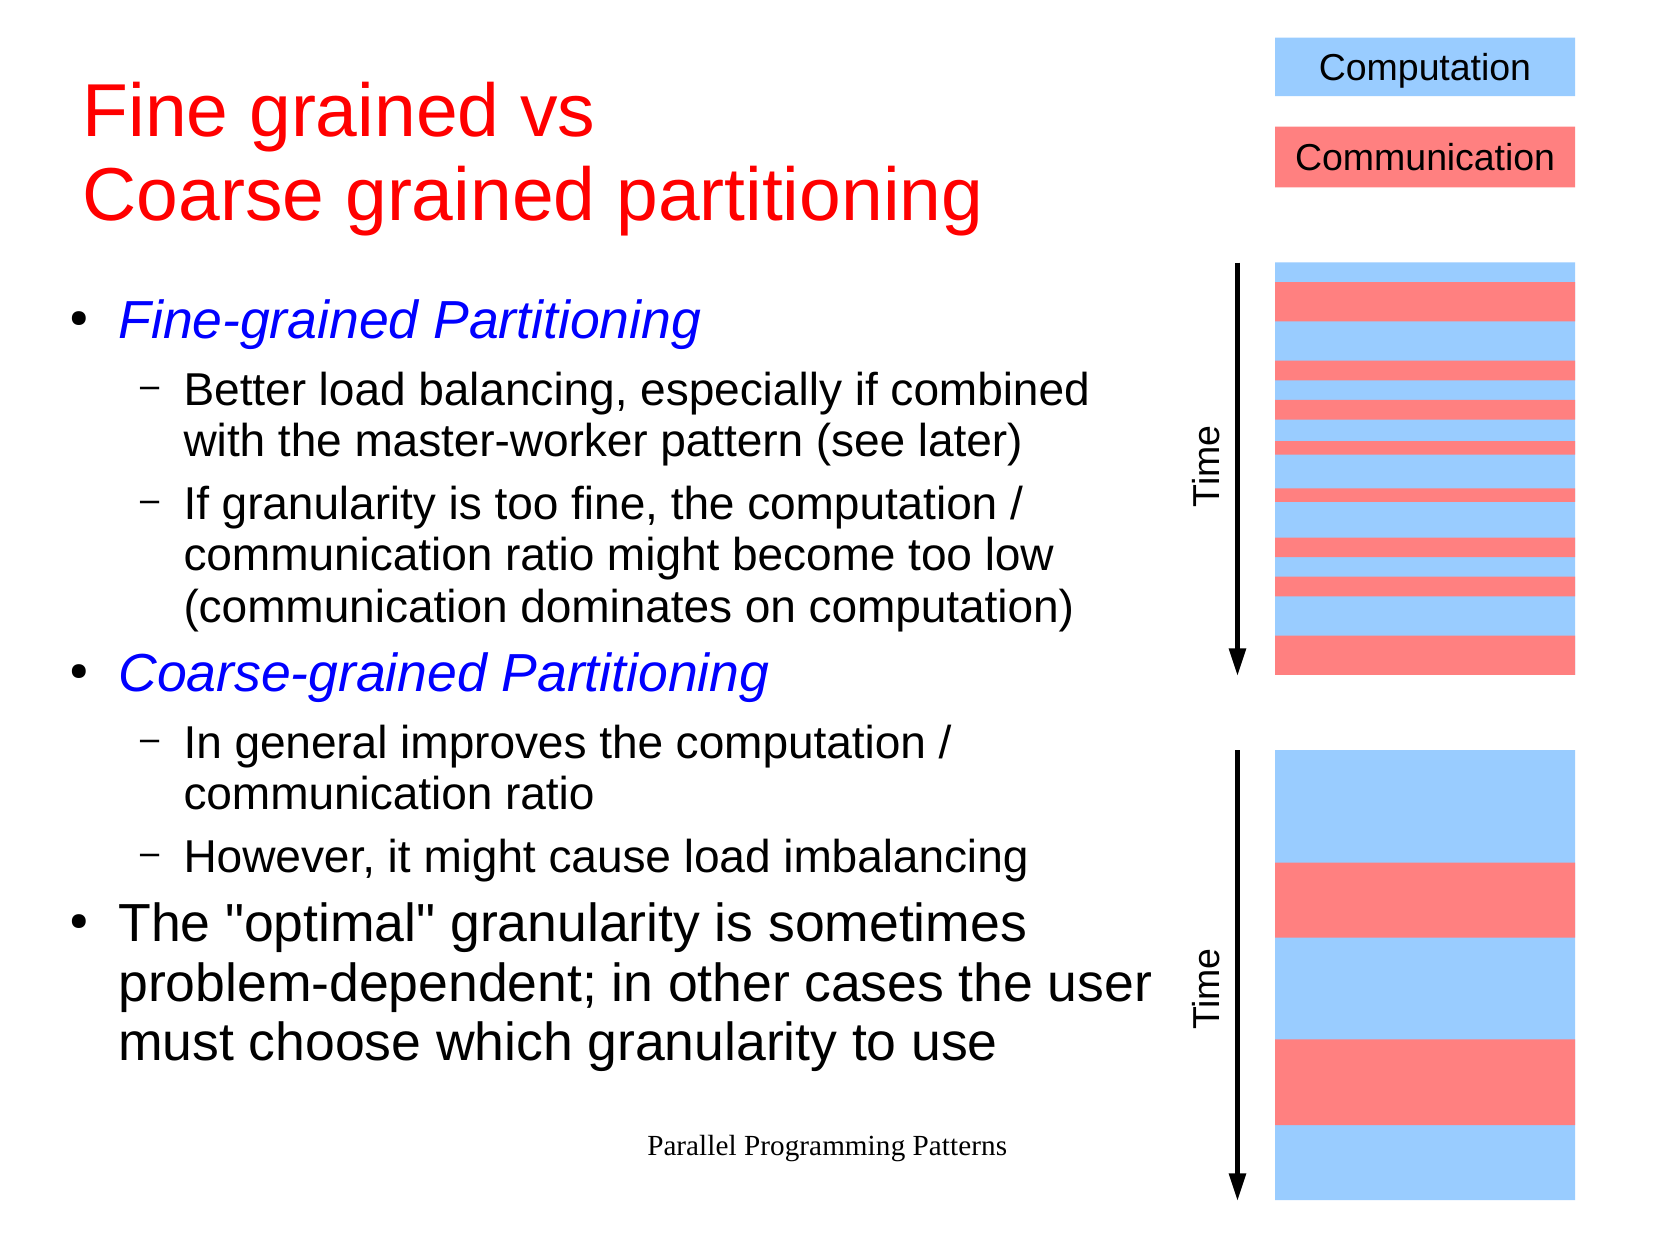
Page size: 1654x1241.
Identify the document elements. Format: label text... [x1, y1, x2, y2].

text_box Time [1174, 930, 1238, 1048]
title Fine grained vs Coarse grained partitioning [82, 49, 1571, 257]
text_box Computation [1275, 37, 1576, 97]
text_box [1275, 262, 1576, 675]
text_box Communication [1275, 126, 1576, 188]
text_box Time [1174, 407, 1238, 526]
list Fine-grained Partitioning Better load balancing, especially if combined with the master-worker pattern (see later) If granularity is too fine, the computation / communication ratio might become too low (communication dominates on computation) Coarse-grained Partitioning In general improves the computation / communication ratio However, it might cause load imbalancing The "optimal" granularity is sometimes problem-dependent; in other cases the user must choose which granularity to use [53, 290, 1171, 1088]
text_box [1275, 750, 1576, 1201]
